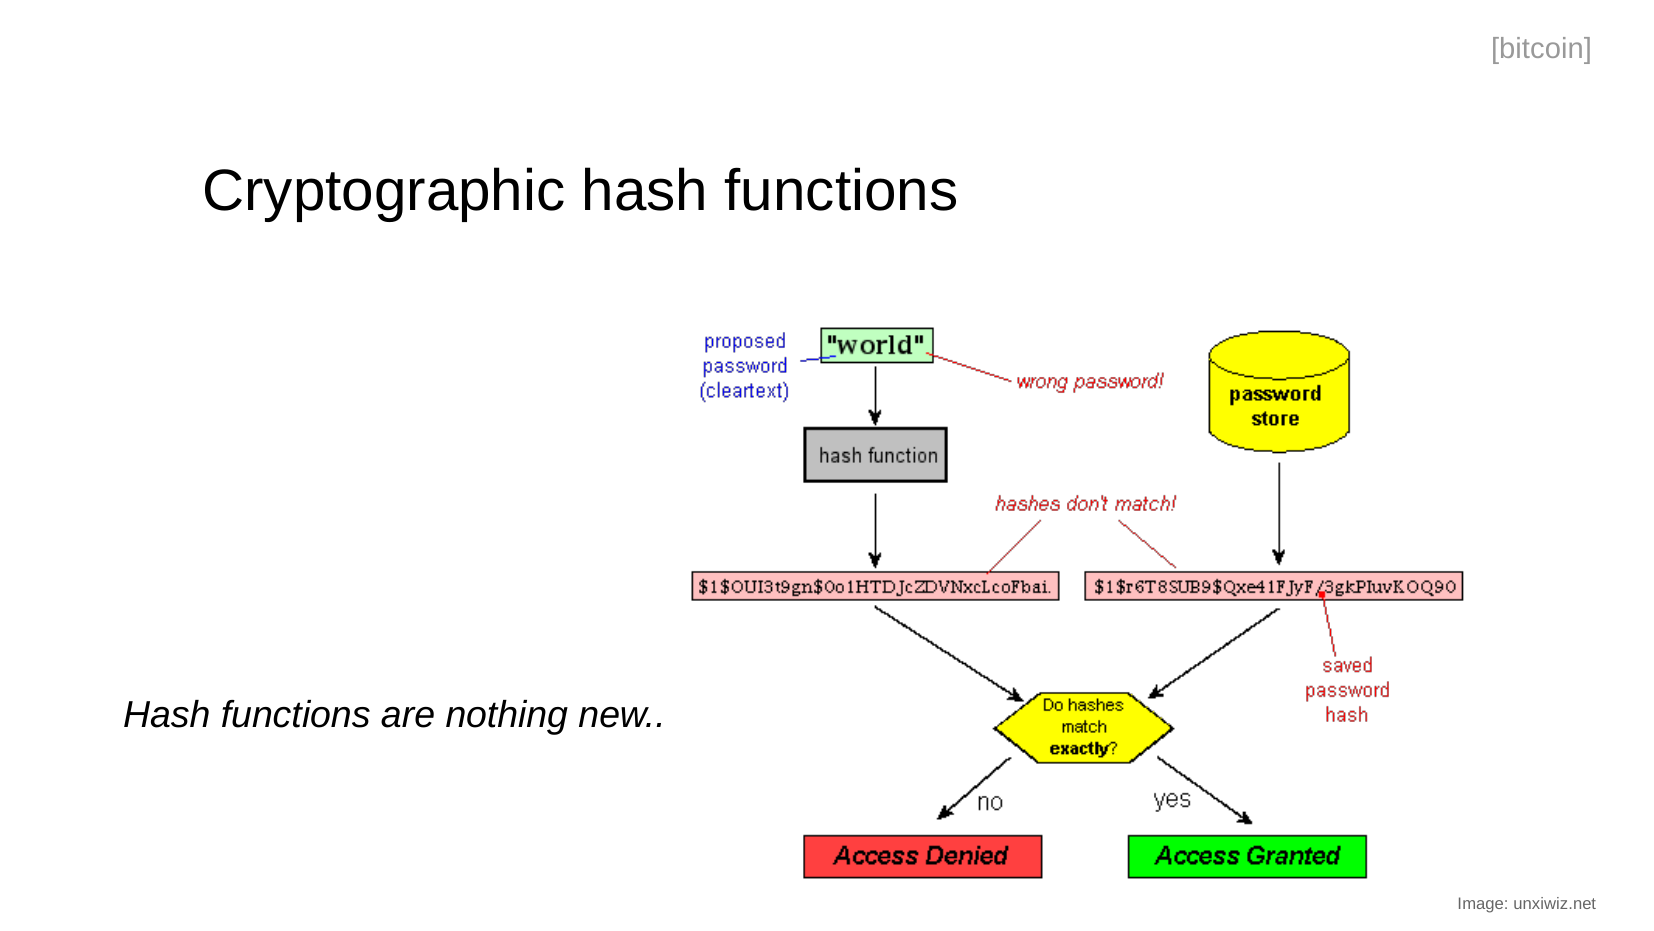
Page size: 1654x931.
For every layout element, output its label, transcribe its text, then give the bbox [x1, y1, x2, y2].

text_box Image: unxiwiz.net [1442, 887, 1654, 931]
text_box Hash functions are nothing new.. [108, 686, 841, 743]
picture [653, 317, 1507, 888]
text_box [bitcoin] [1476, 24, 1623, 76]
text_box Cryptographic hash functions [187, 150, 1201, 295]
